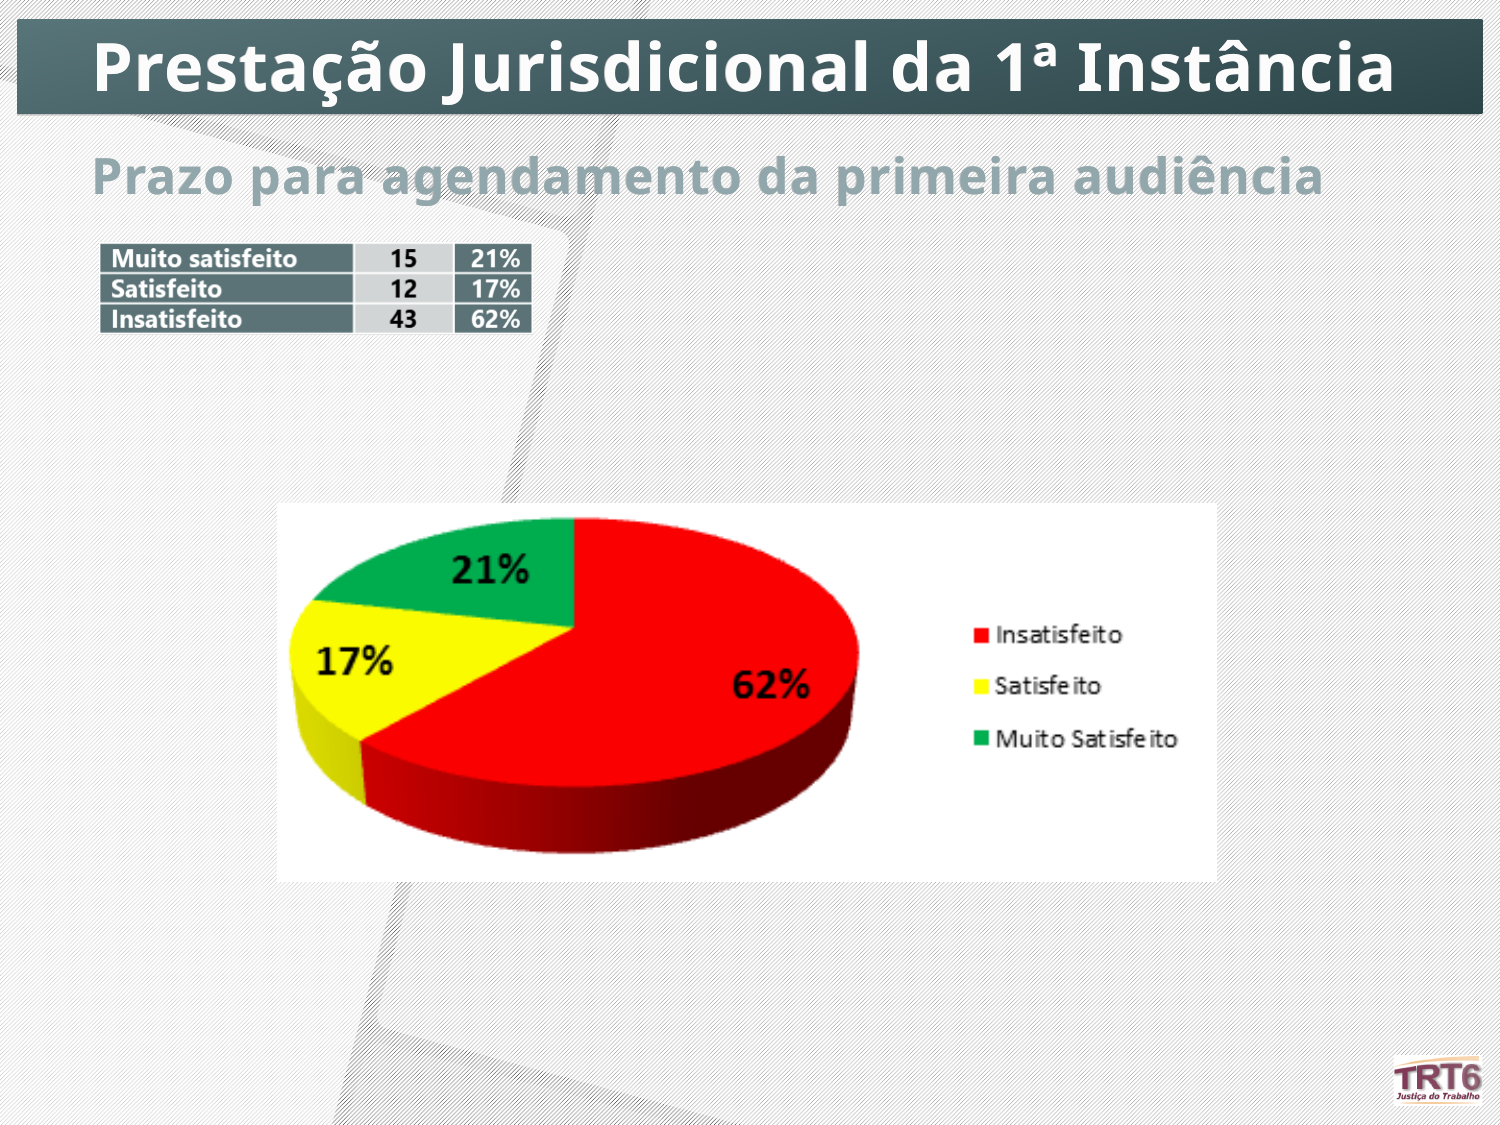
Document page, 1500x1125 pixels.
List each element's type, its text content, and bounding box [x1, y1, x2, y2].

text_box [18, 19, 1482, 114]
picture [99, 234, 533, 348]
text_box Prestação Jurisdicional da 1ª Instância [77, 18, 1500, 113]
picture [1393, 1055, 1483, 1106]
text_box Prazo para agendamento da primeira audiência [77, 137, 1447, 212]
picture [277, 503, 1217, 882]
